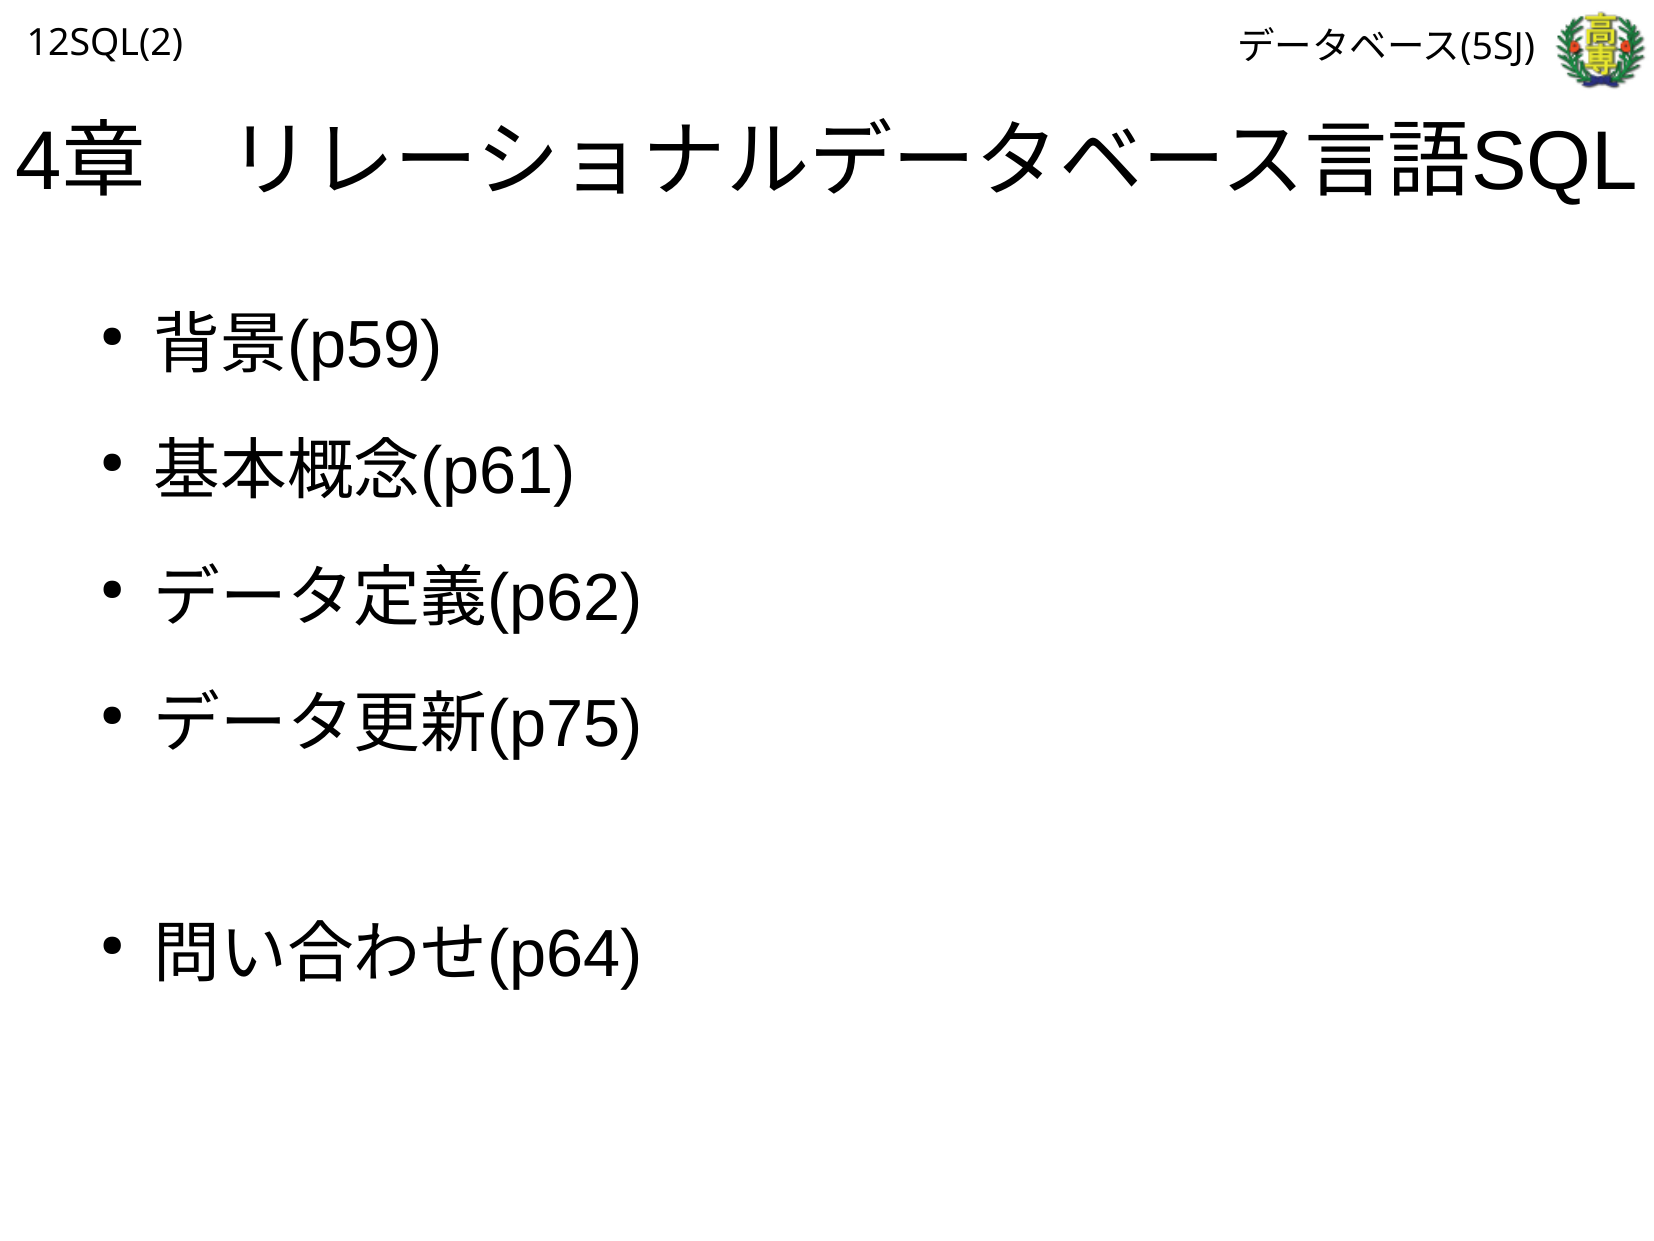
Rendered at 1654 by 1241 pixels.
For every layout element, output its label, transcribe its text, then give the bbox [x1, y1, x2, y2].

list 背景(p59) 基本概念(p61) データ定義(p62) データ更新(p75) 問い合わせ(p64) [82, 290, 1538, 1010]
title 4章 リレーショナルデータベース言語SQL [11, 49, 1642, 257]
picture [1553, 2, 1650, 99]
